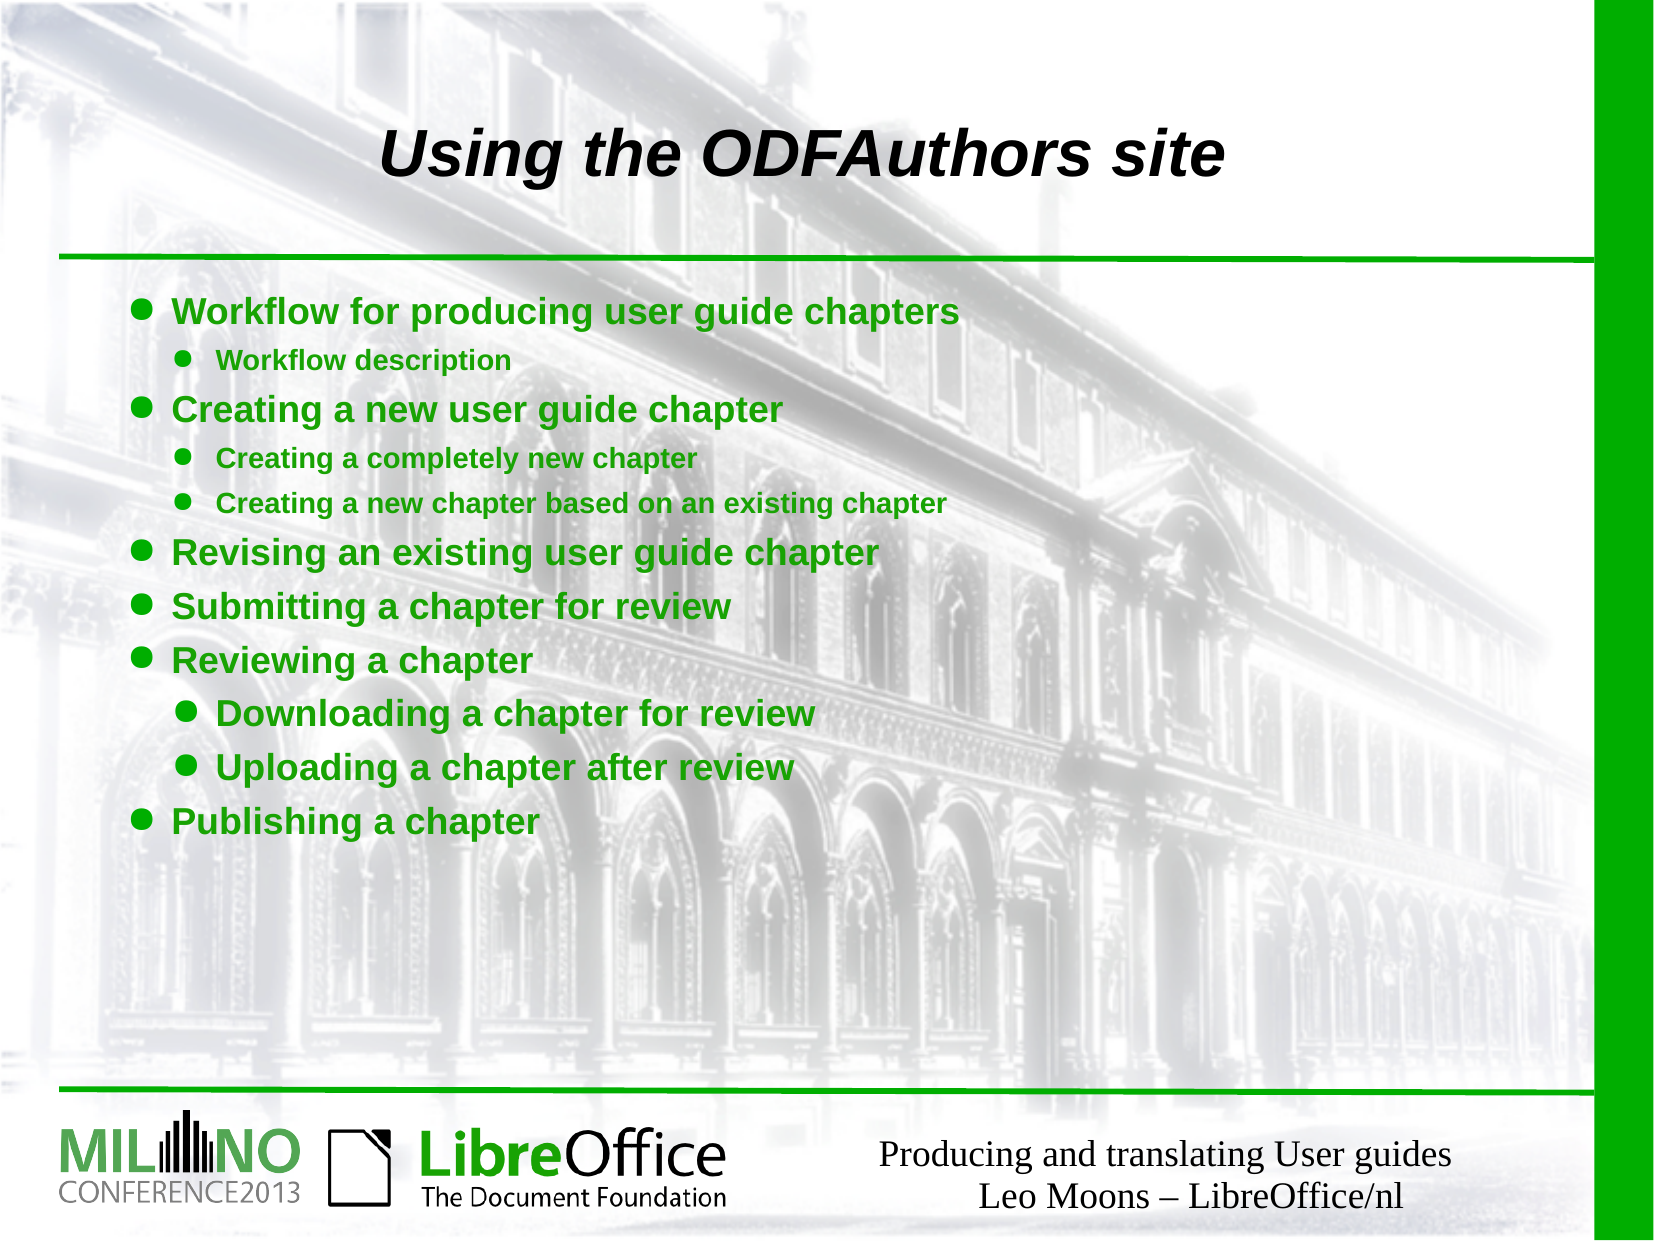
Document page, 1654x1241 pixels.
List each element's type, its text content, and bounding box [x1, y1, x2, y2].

text_box Producing and translating User guides Leo Moons – LibreOffice/nl [864, 1126, 1519, 1224]
picture [0, 1, 1594, 1241]
title Using the ODFAuthors site [59, 49, 1548, 257]
list Workflow for producing user guide chapters Workflow description Creating a new user guide chapter Creating a completely new chapter Creating a new chapter based on an existing chapter Revising an existing user guide chapter Submitting a chapter for review Reviewing a chapter Downloading a chapter for review Uploading a chapter after review Publishing a chapter [82, 290, 1571, 1010]
